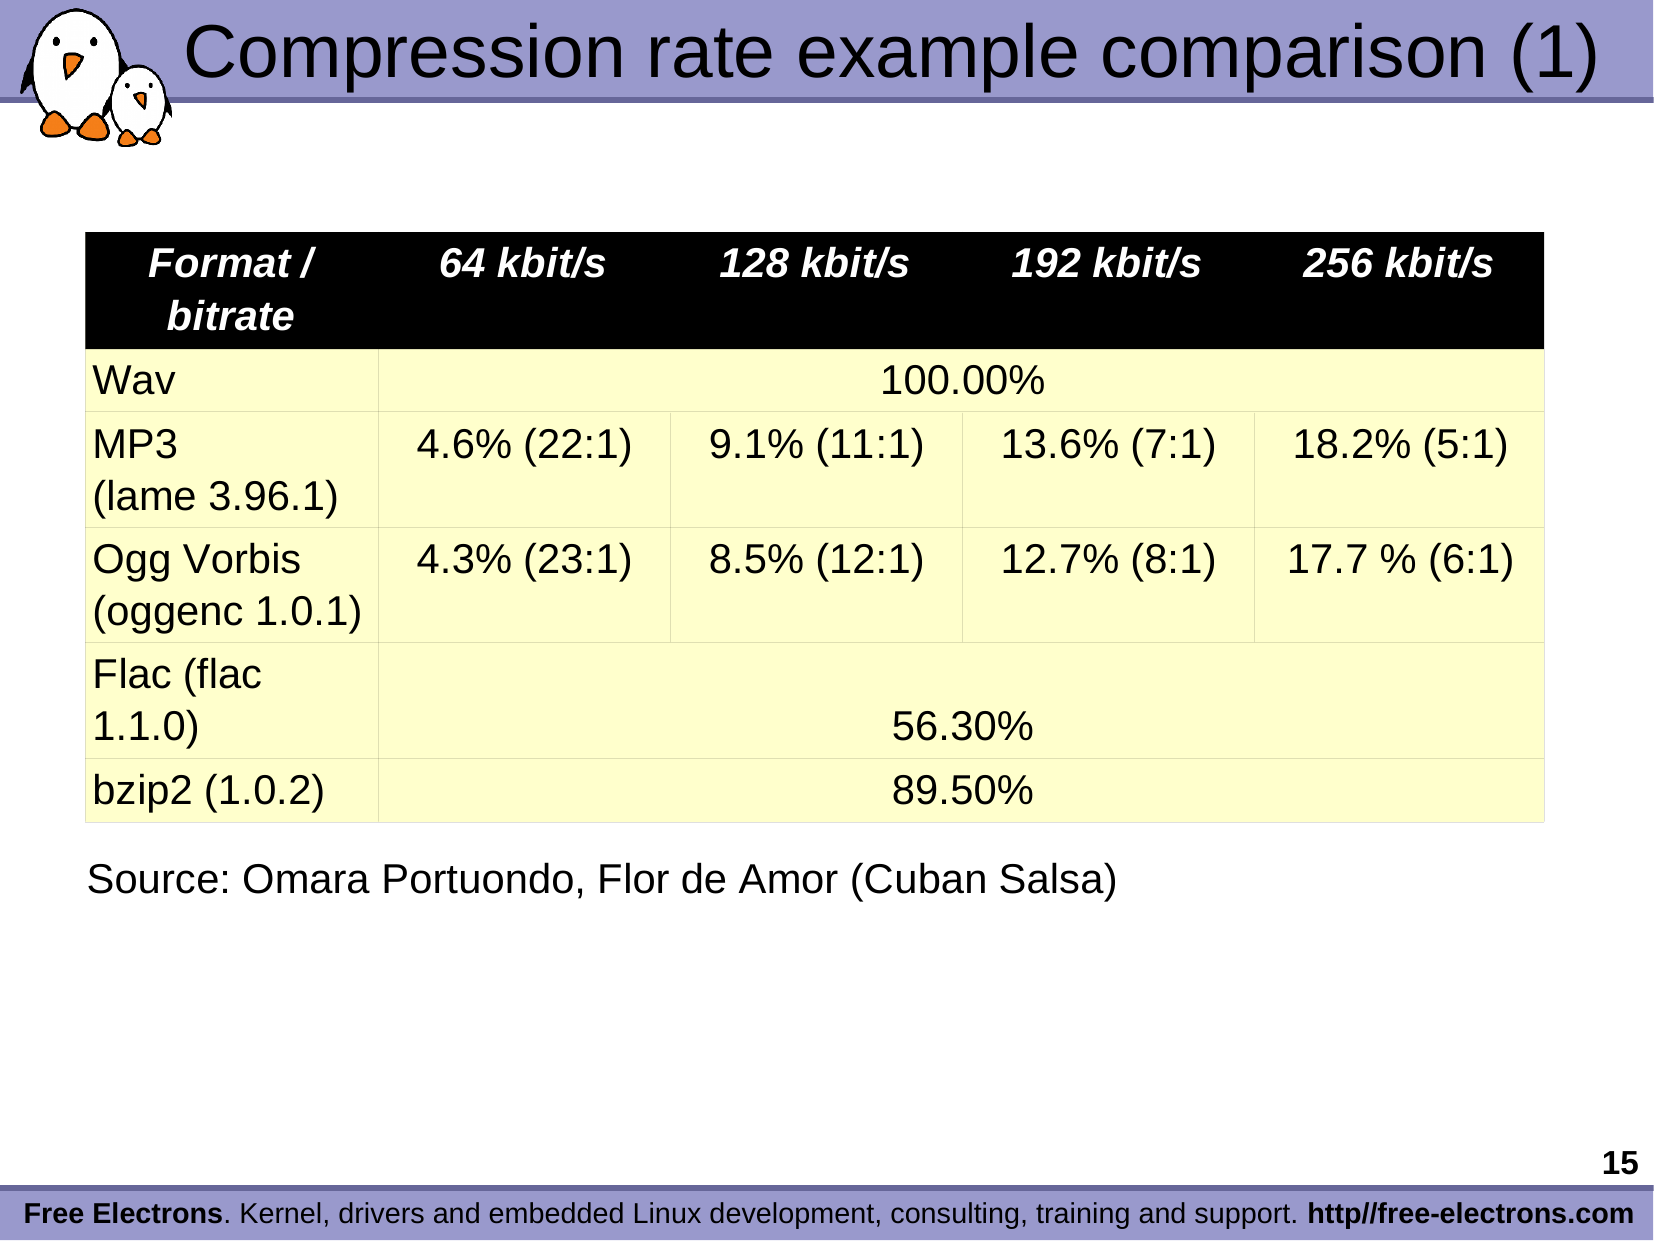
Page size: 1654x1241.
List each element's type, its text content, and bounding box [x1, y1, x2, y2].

title Compression rate example comparison (1) [137, 0, 1648, 104]
picture [20, 8, 172, 147]
chart [85, 231, 1546, 1030]
